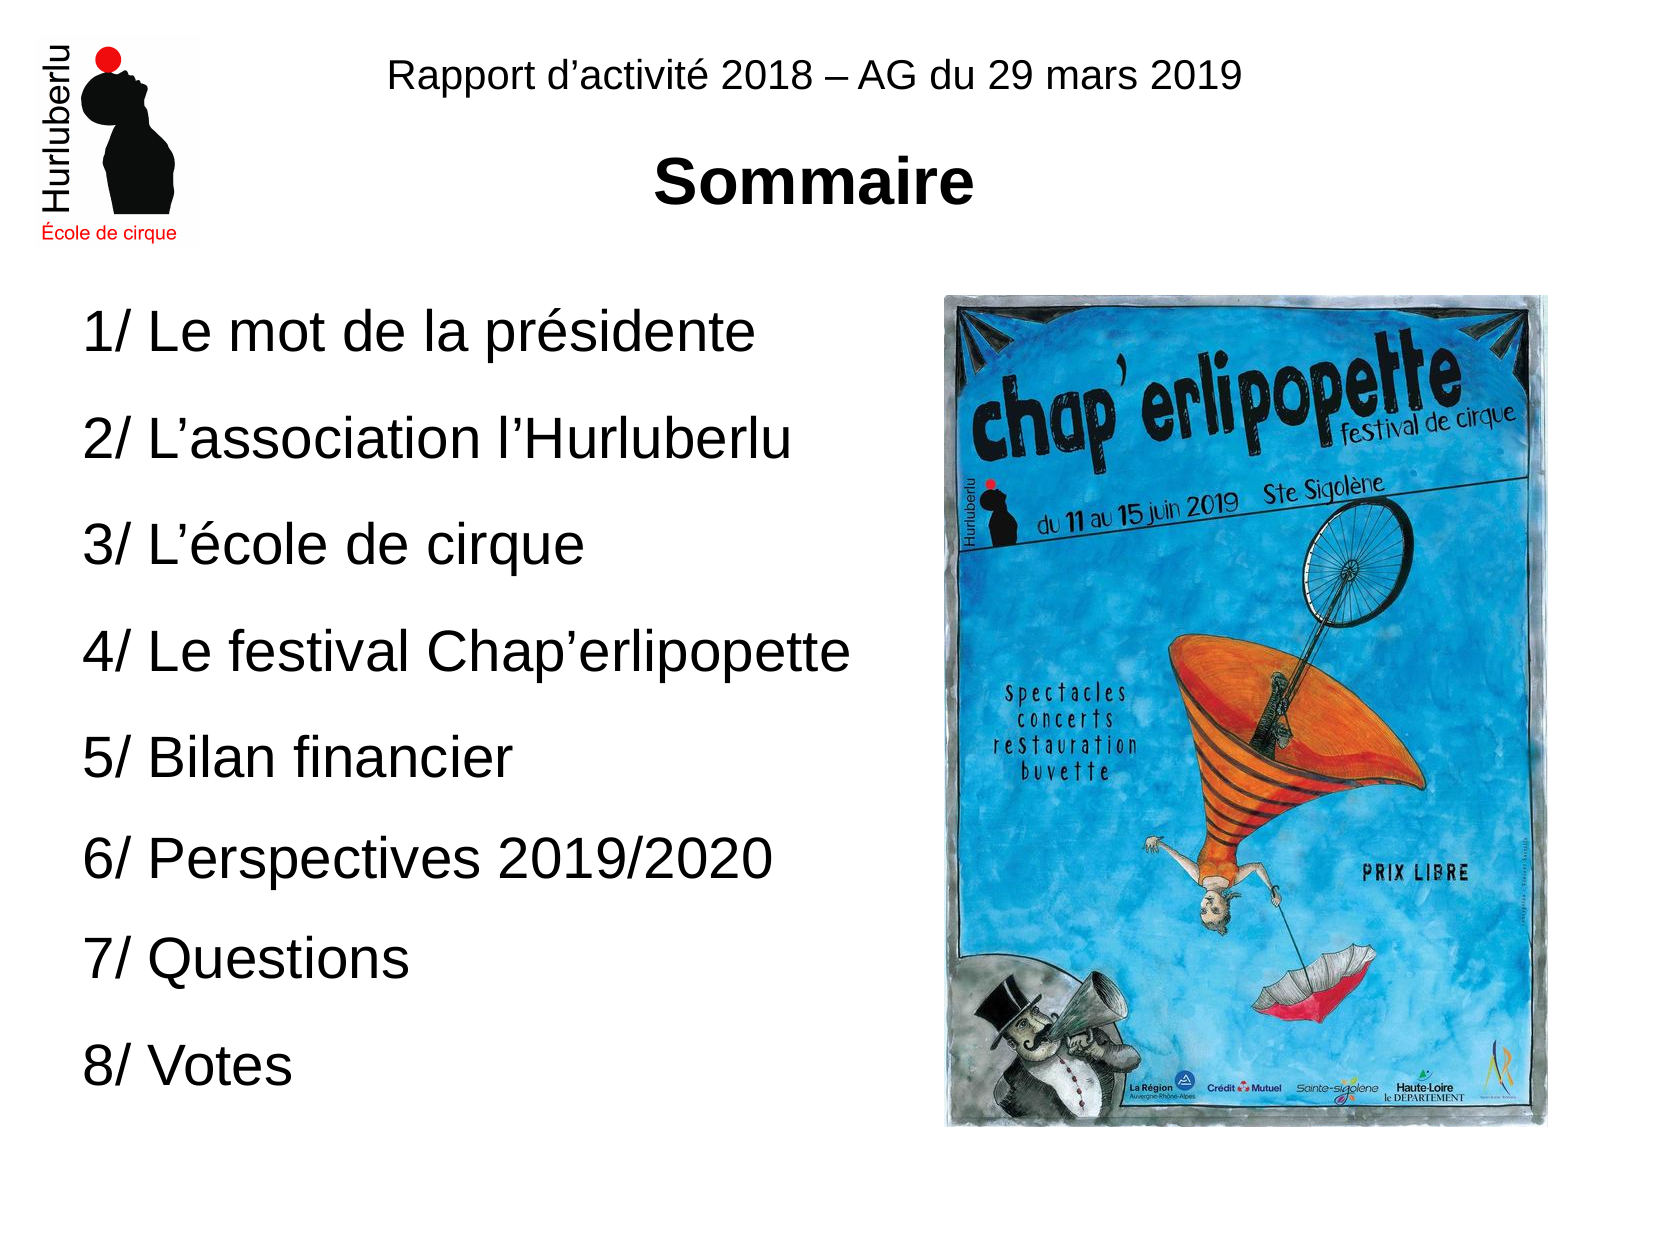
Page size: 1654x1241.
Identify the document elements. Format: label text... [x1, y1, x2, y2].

text_box 1/ Le mot de la présidente [82, 299, 944, 367]
text_box 3/ L’école de cirque [82, 512, 863, 578]
text_box 5/ Bilan financier [82, 725, 863, 825]
text_box 6/ Perspectives 2019/2020 [82, 825, 863, 925]
text_box 8/ Votes [82, 1032, 863, 1163]
picture [35, 35, 201, 249]
picture [944, 295, 1548, 1127]
text_box 4/ Le festival Chap’erlipopette [82, 618, 863, 684]
subtitle 2/ L’association l’Hurluberlu [82, 406, 863, 472]
text_box 7/ Questions [82, 925, 863, 1032]
title Rapport d’activité 2018 – AG du 29 mars 2019 Sommaire [70, 23, 1559, 248]
